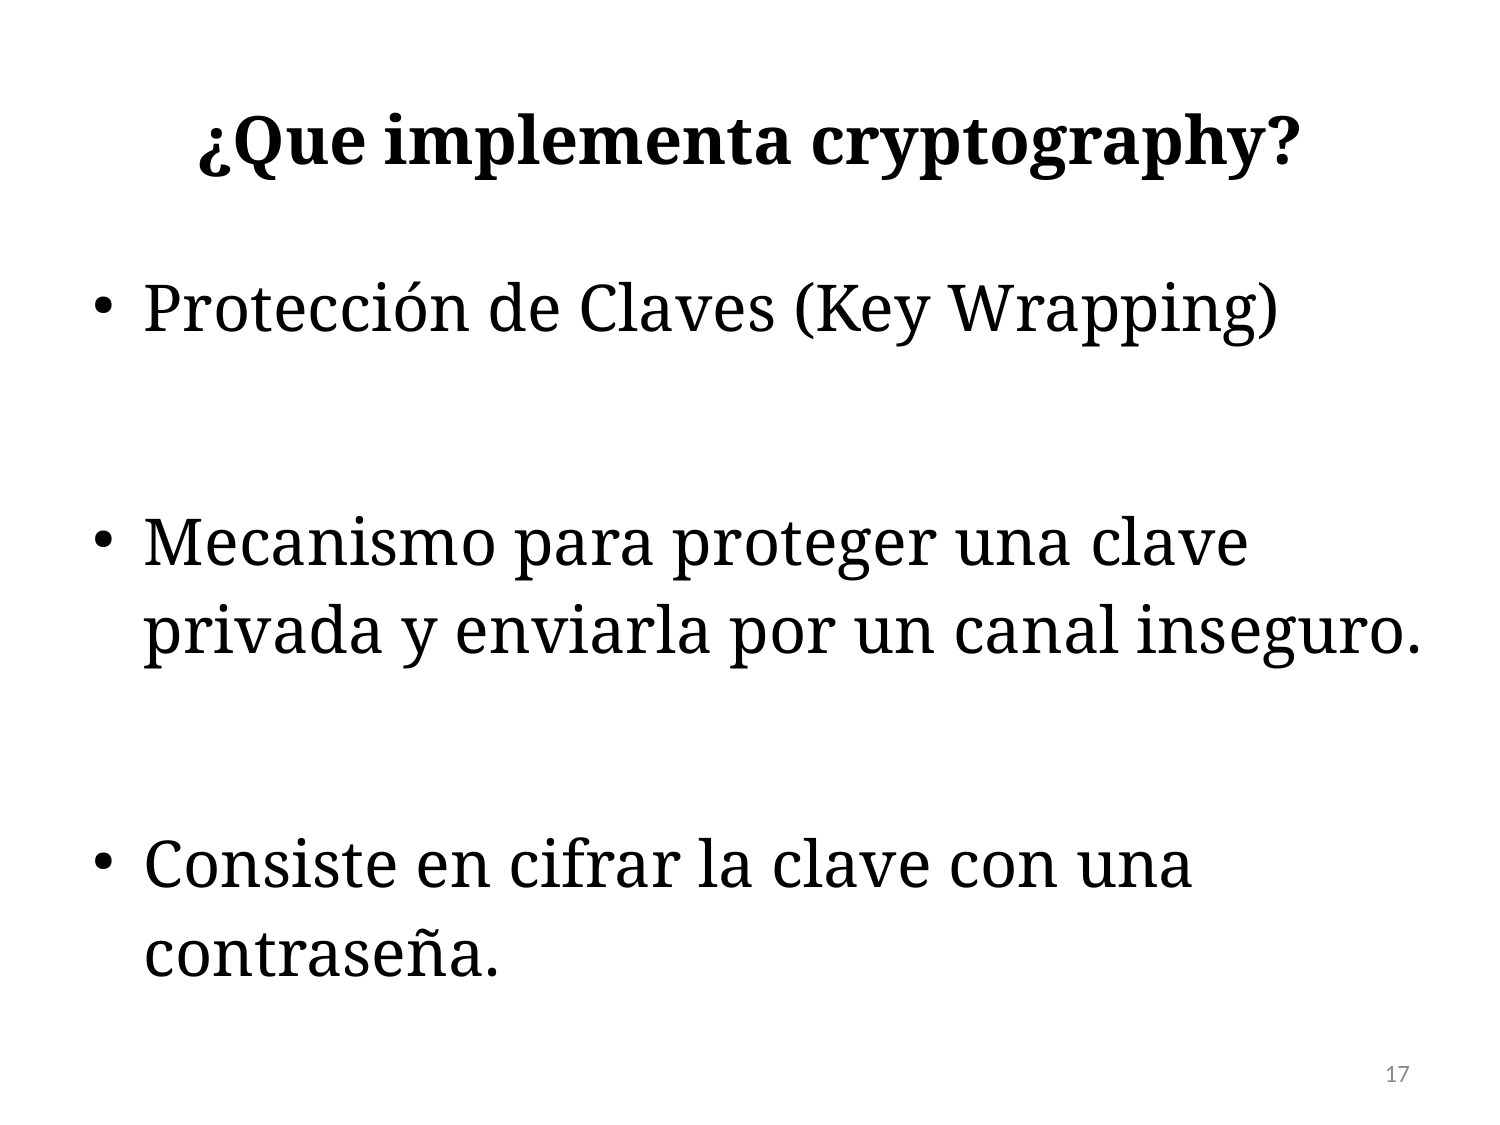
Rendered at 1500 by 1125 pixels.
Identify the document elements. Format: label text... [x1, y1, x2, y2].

list Protección de Claves (Key Wrapping) Mecanismo para proteger una clave privada y enviarla por un canal inseguro. Consiste en cifrar la clave con una contraseña. [75, 262, 1425, 1005]
title ¿Que implementa cryptography? [75, 45, 1425, 233]
